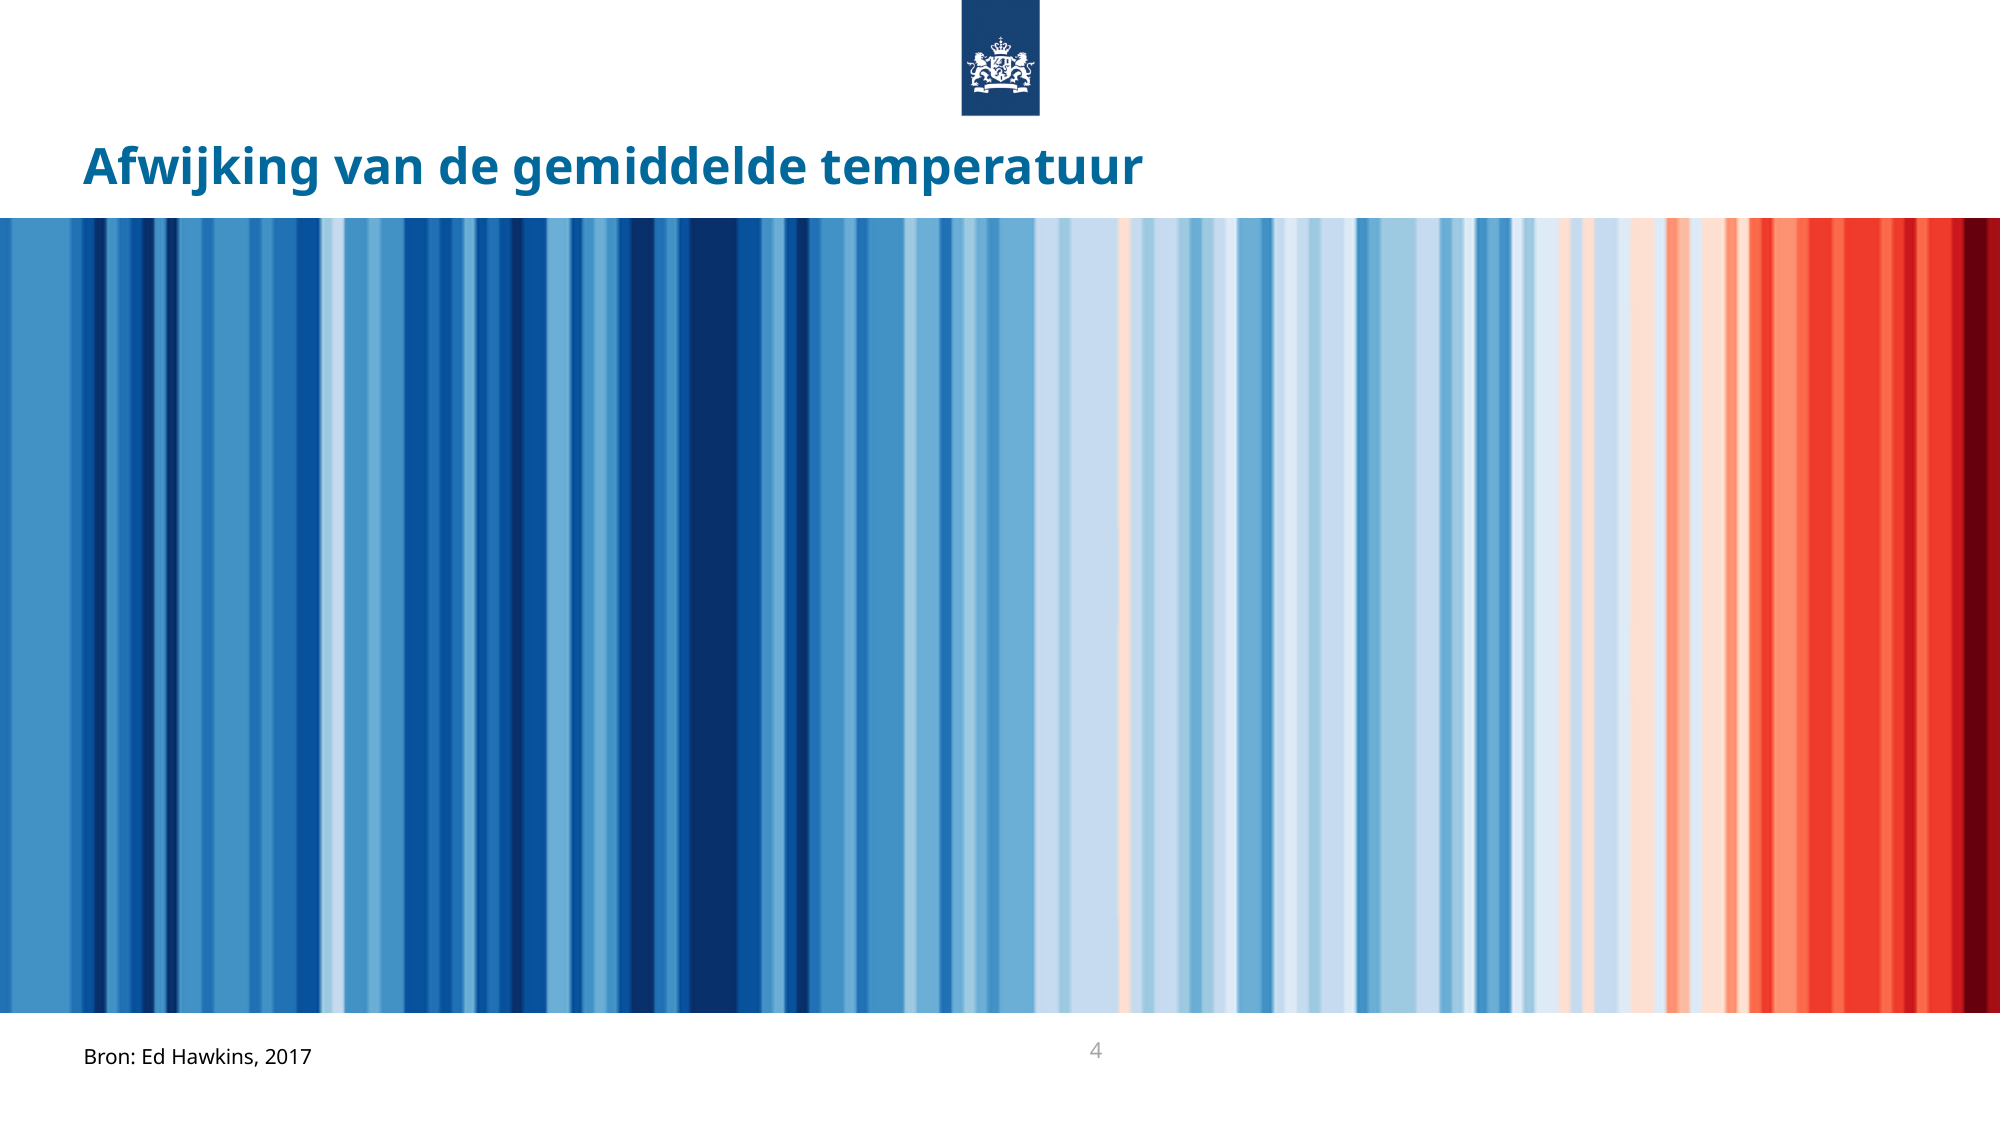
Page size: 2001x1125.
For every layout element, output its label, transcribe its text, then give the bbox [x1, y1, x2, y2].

picture [0, 218, 2000, 1013]
text_box Afwijking van de gemiddelde temperatuur [68, 126, 1518, 203]
text_box 4 [1074, 1020, 1897, 1074]
text_box Bron: Ed Hawkins, 2017 [68, 1036, 356, 1077]
